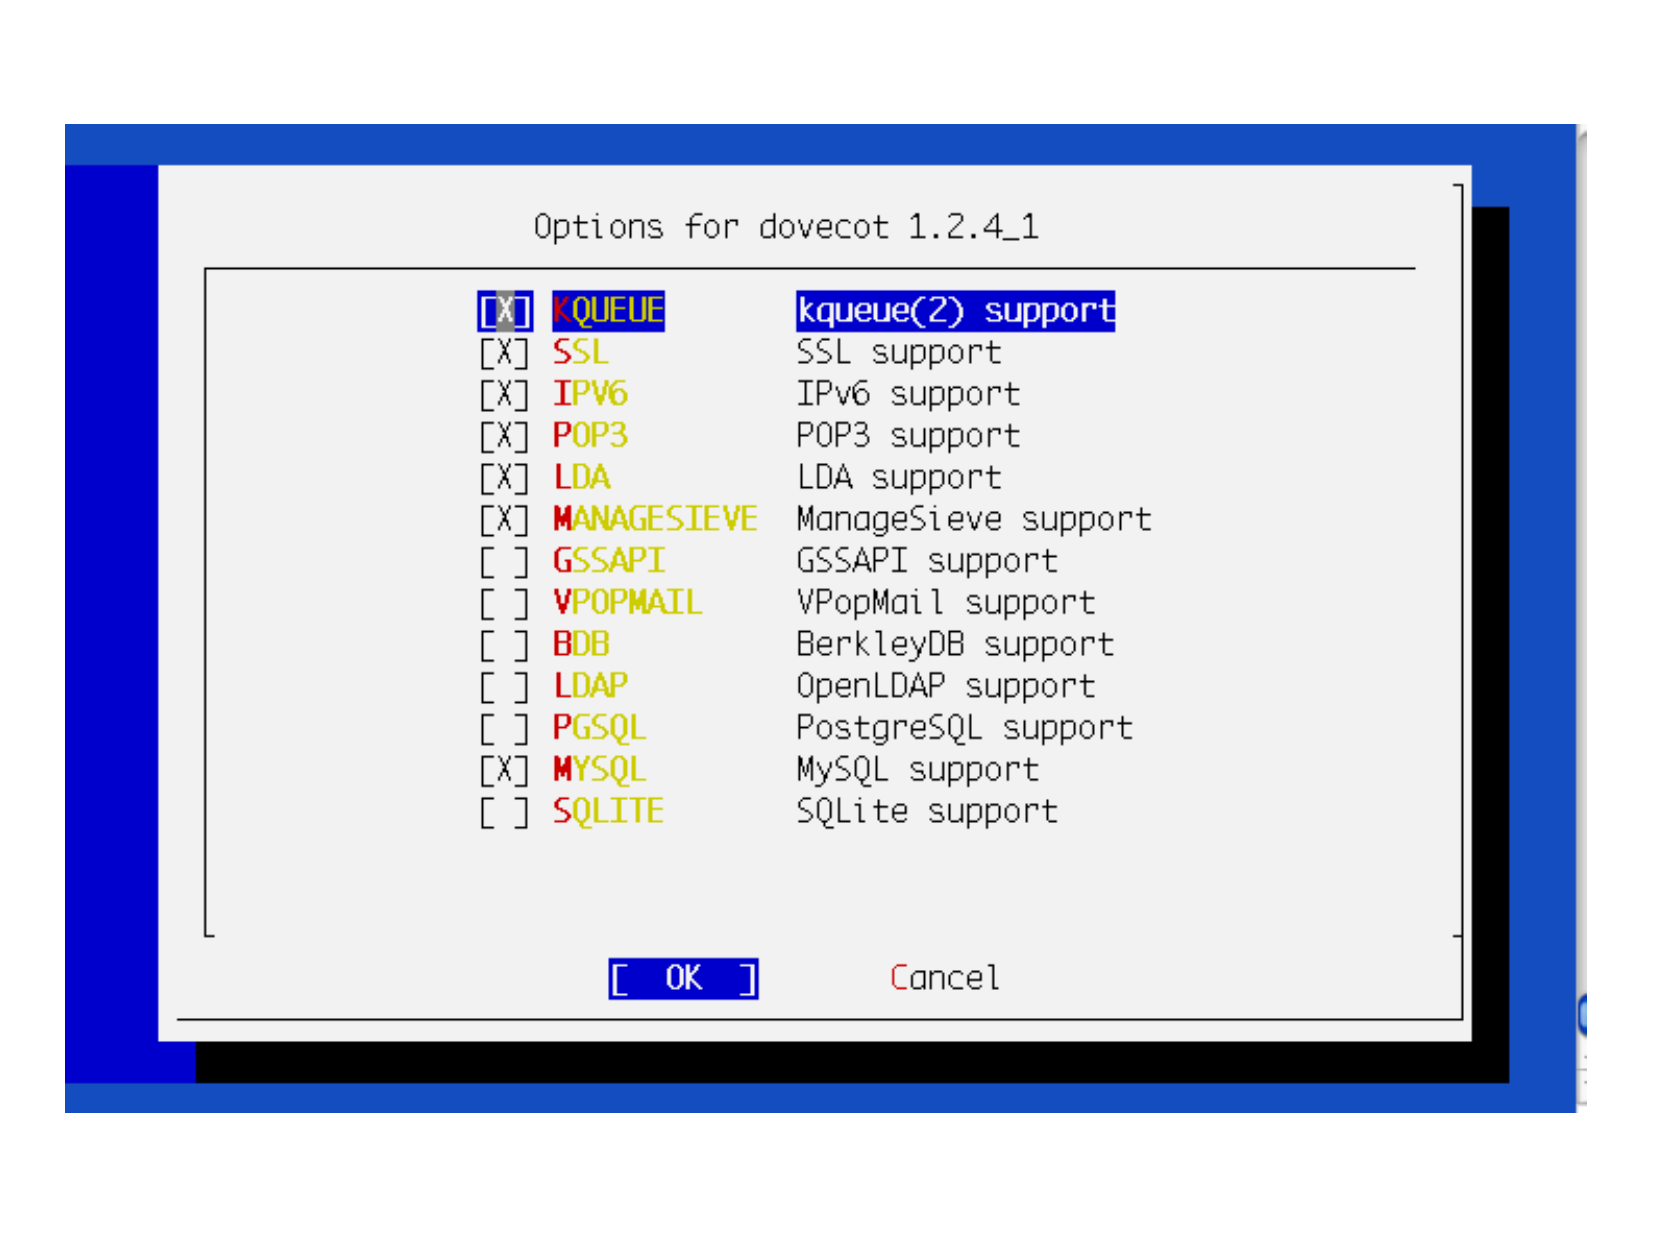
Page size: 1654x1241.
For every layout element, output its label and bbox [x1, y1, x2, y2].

picture [65, 124, 1587, 1113]
